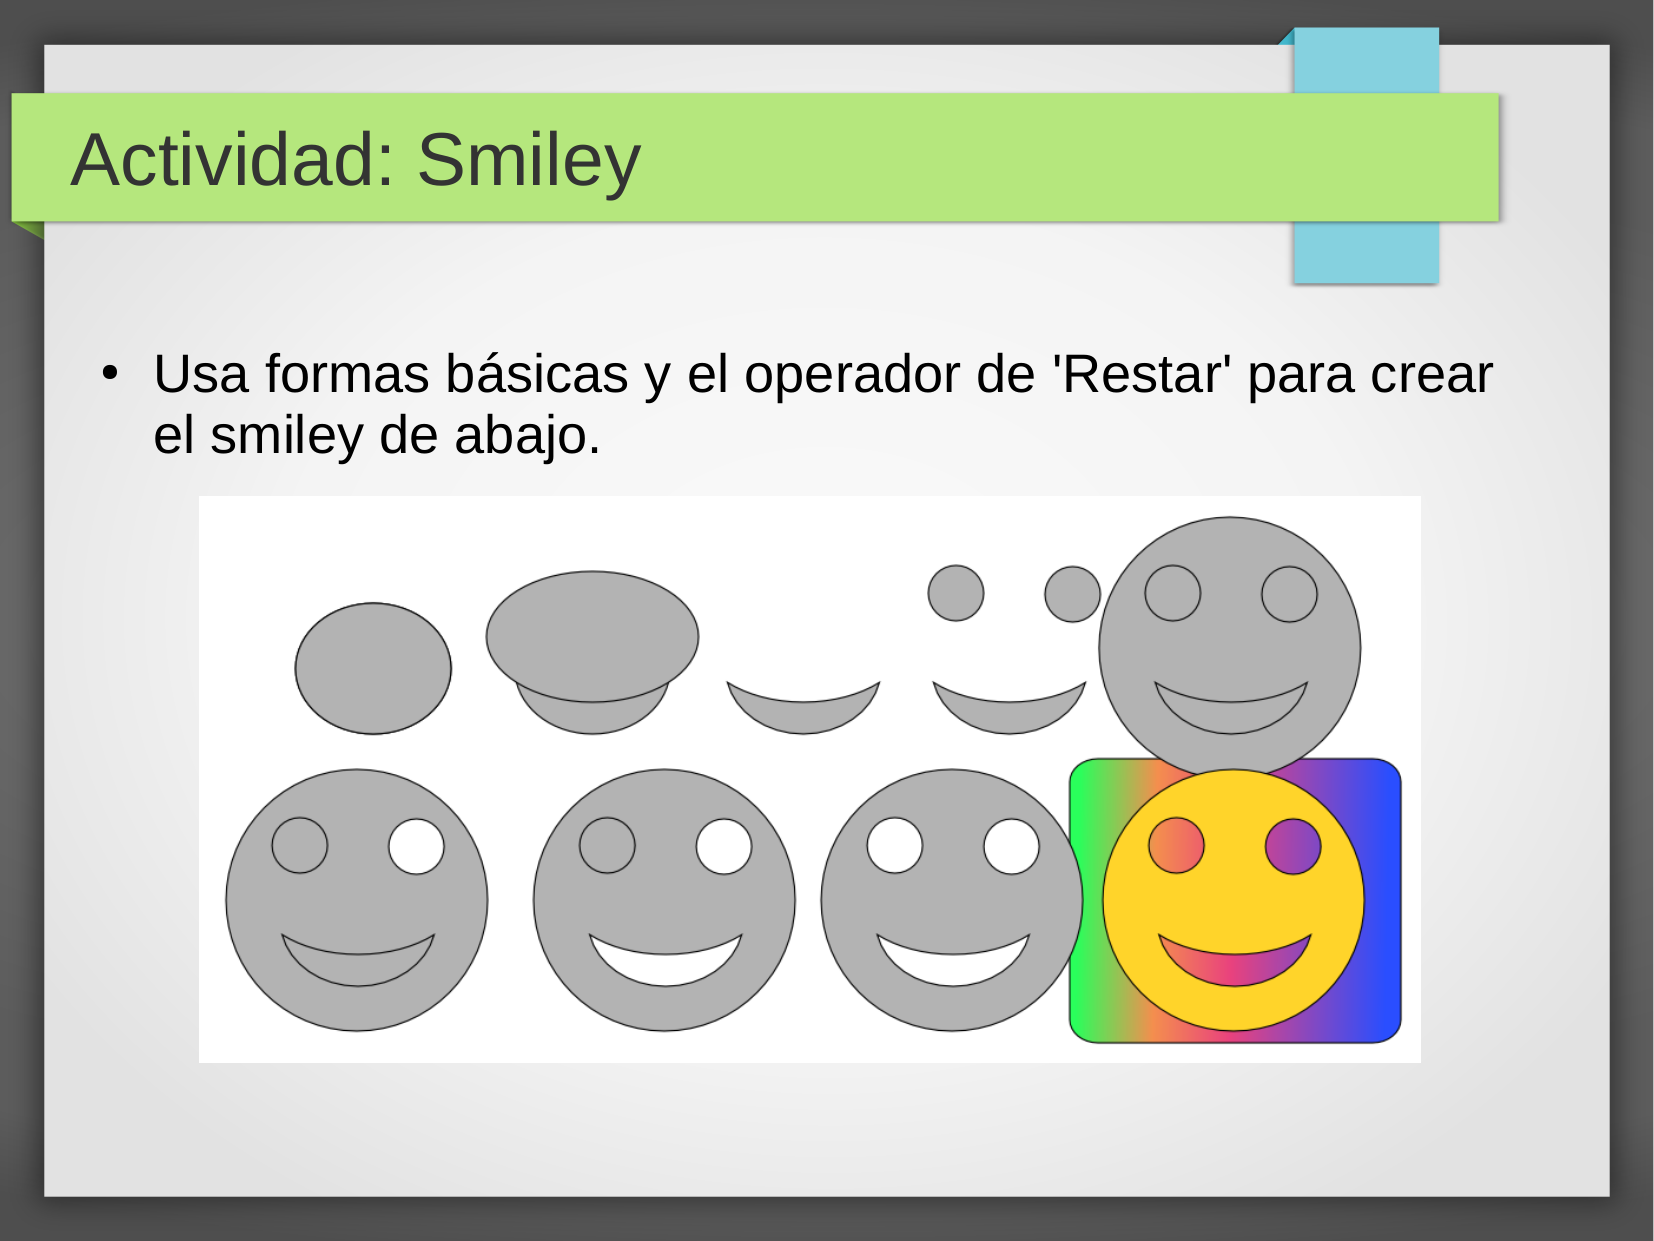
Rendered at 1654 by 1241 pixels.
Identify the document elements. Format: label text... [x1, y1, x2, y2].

title Actividad: Smiley [70, 106, 1229, 213]
list Usa formas básicas y el operador de 'Restar' para crear el smiley de abajo. [82, 343, 1538, 687]
picture [0, 0, 1654, 1241]
